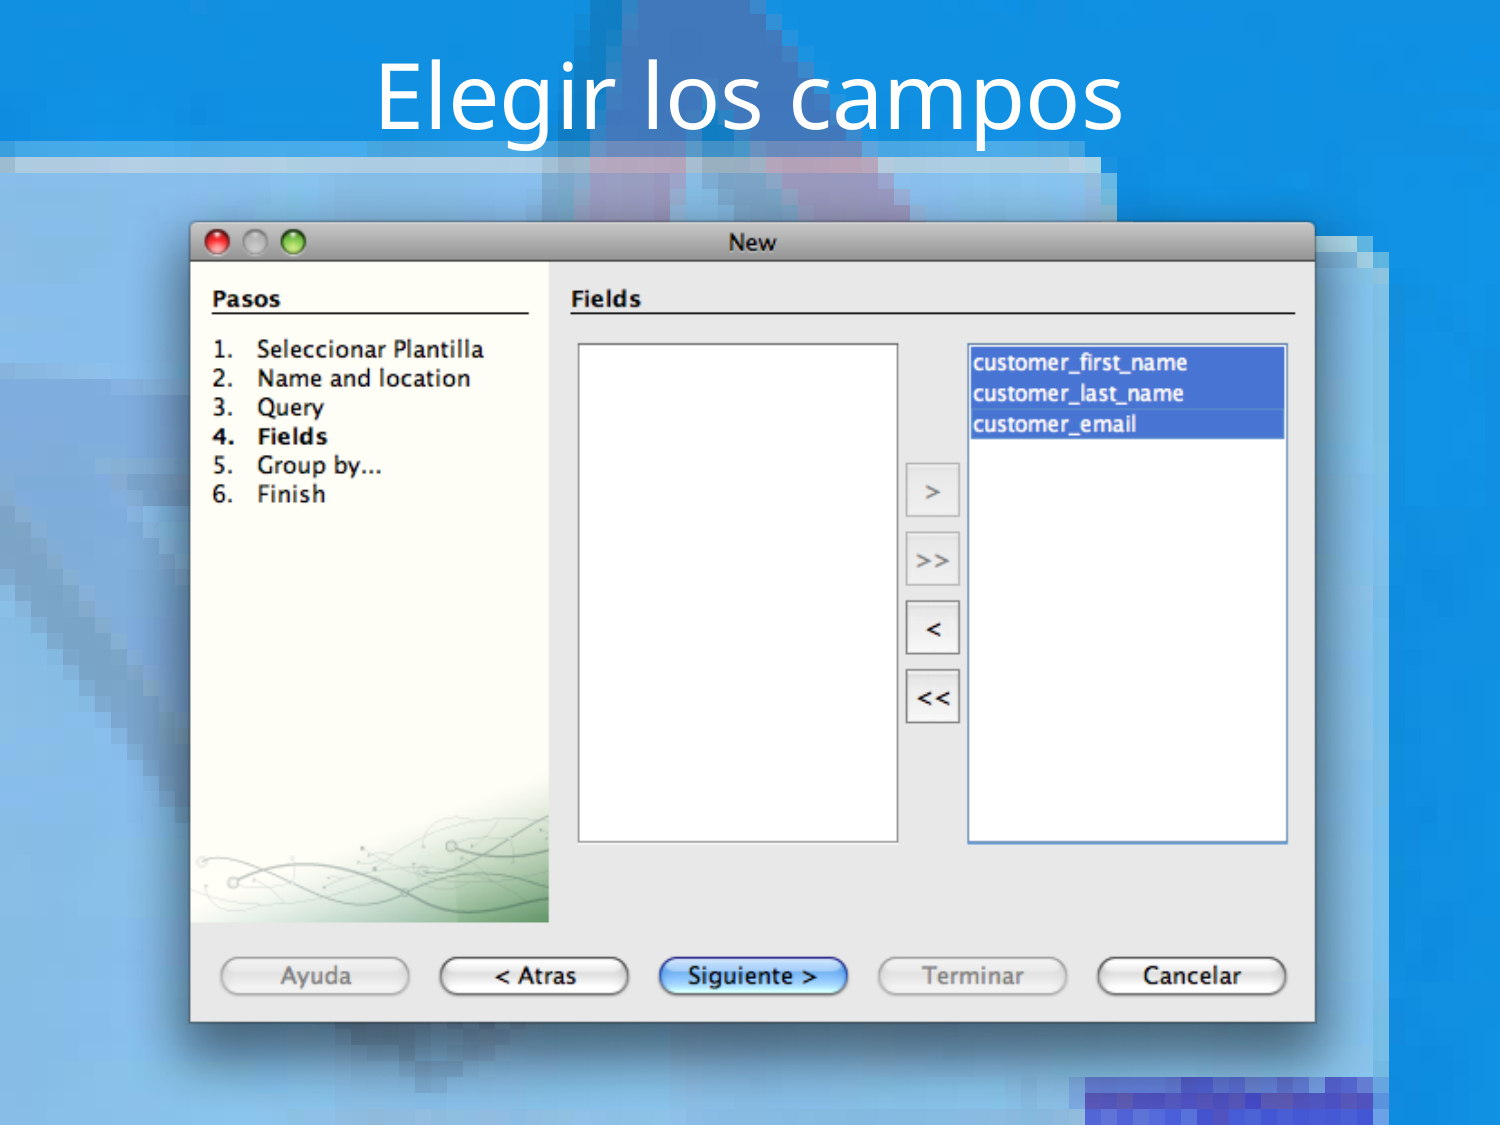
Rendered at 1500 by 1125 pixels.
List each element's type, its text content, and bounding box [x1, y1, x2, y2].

picture [0, 0, 1500, 1125]
title Elegir los campos [112, 0, 1388, 214]
